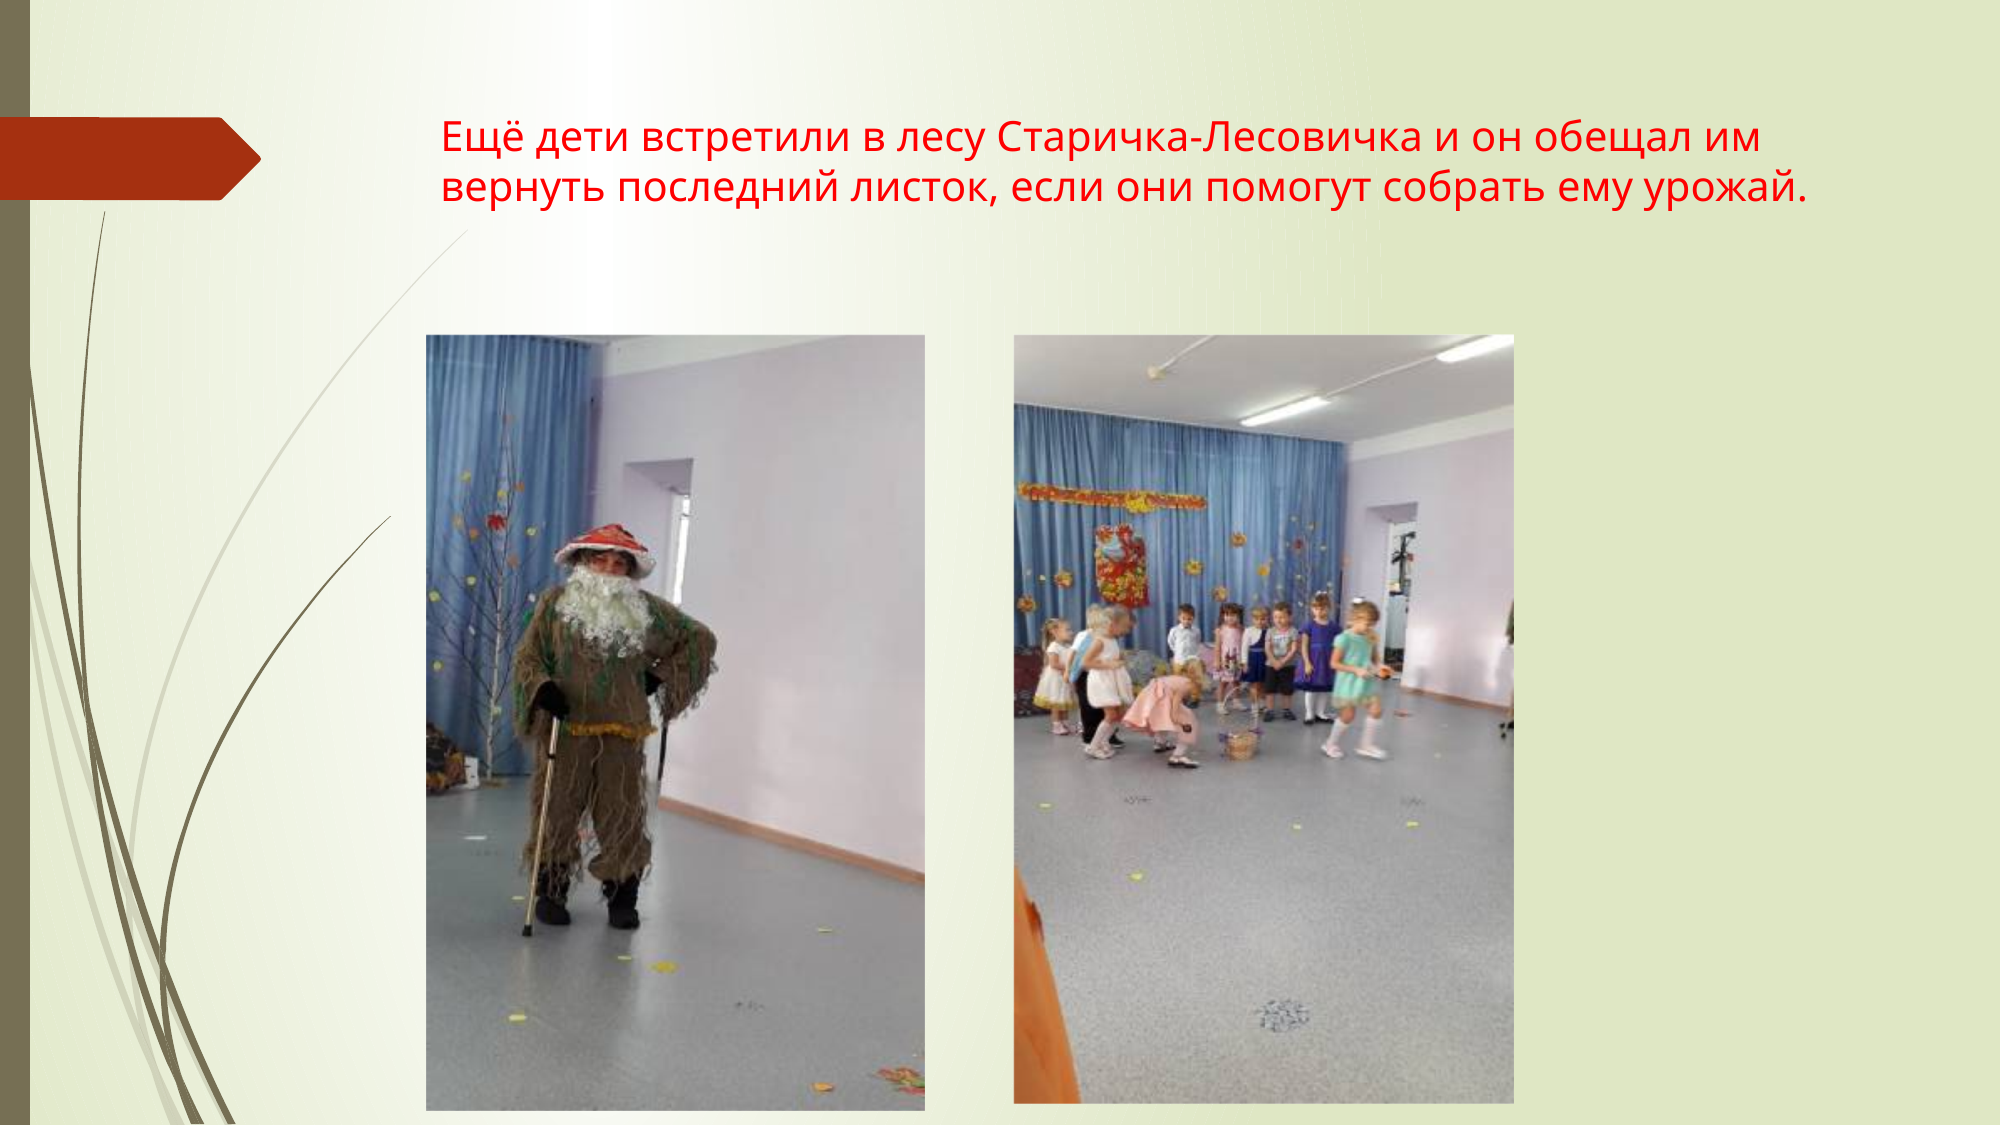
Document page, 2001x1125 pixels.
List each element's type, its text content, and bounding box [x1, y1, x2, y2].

picture [425, 334, 925, 1111]
title Ещё дети встретили в лесу Старичка-Лесовичка и он обещал им вернуть последний листок, если они помогут собрать ему урожай. [425, 102, 1888, 313]
picture [1013, 334, 1514, 1104]
